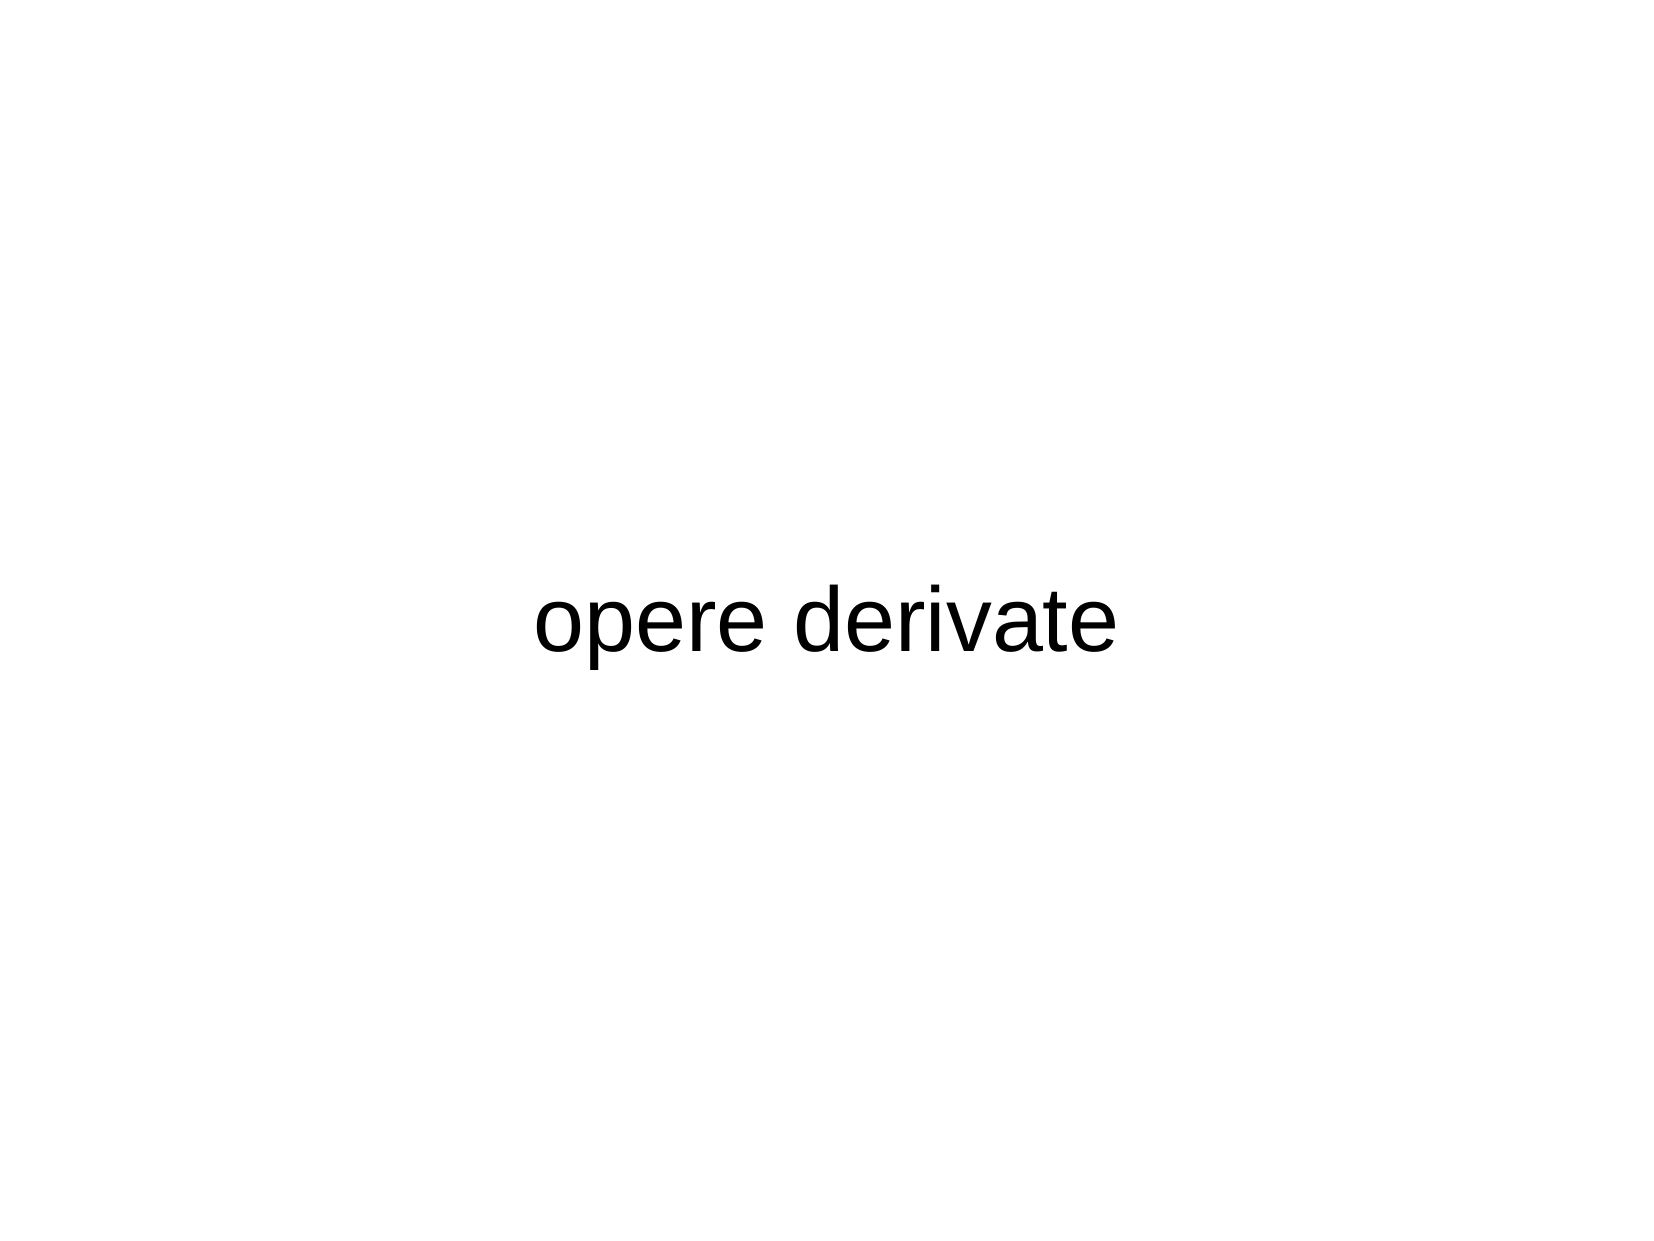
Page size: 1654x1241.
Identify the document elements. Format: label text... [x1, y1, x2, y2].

title opere derivate [82, 516, 1571, 724]
